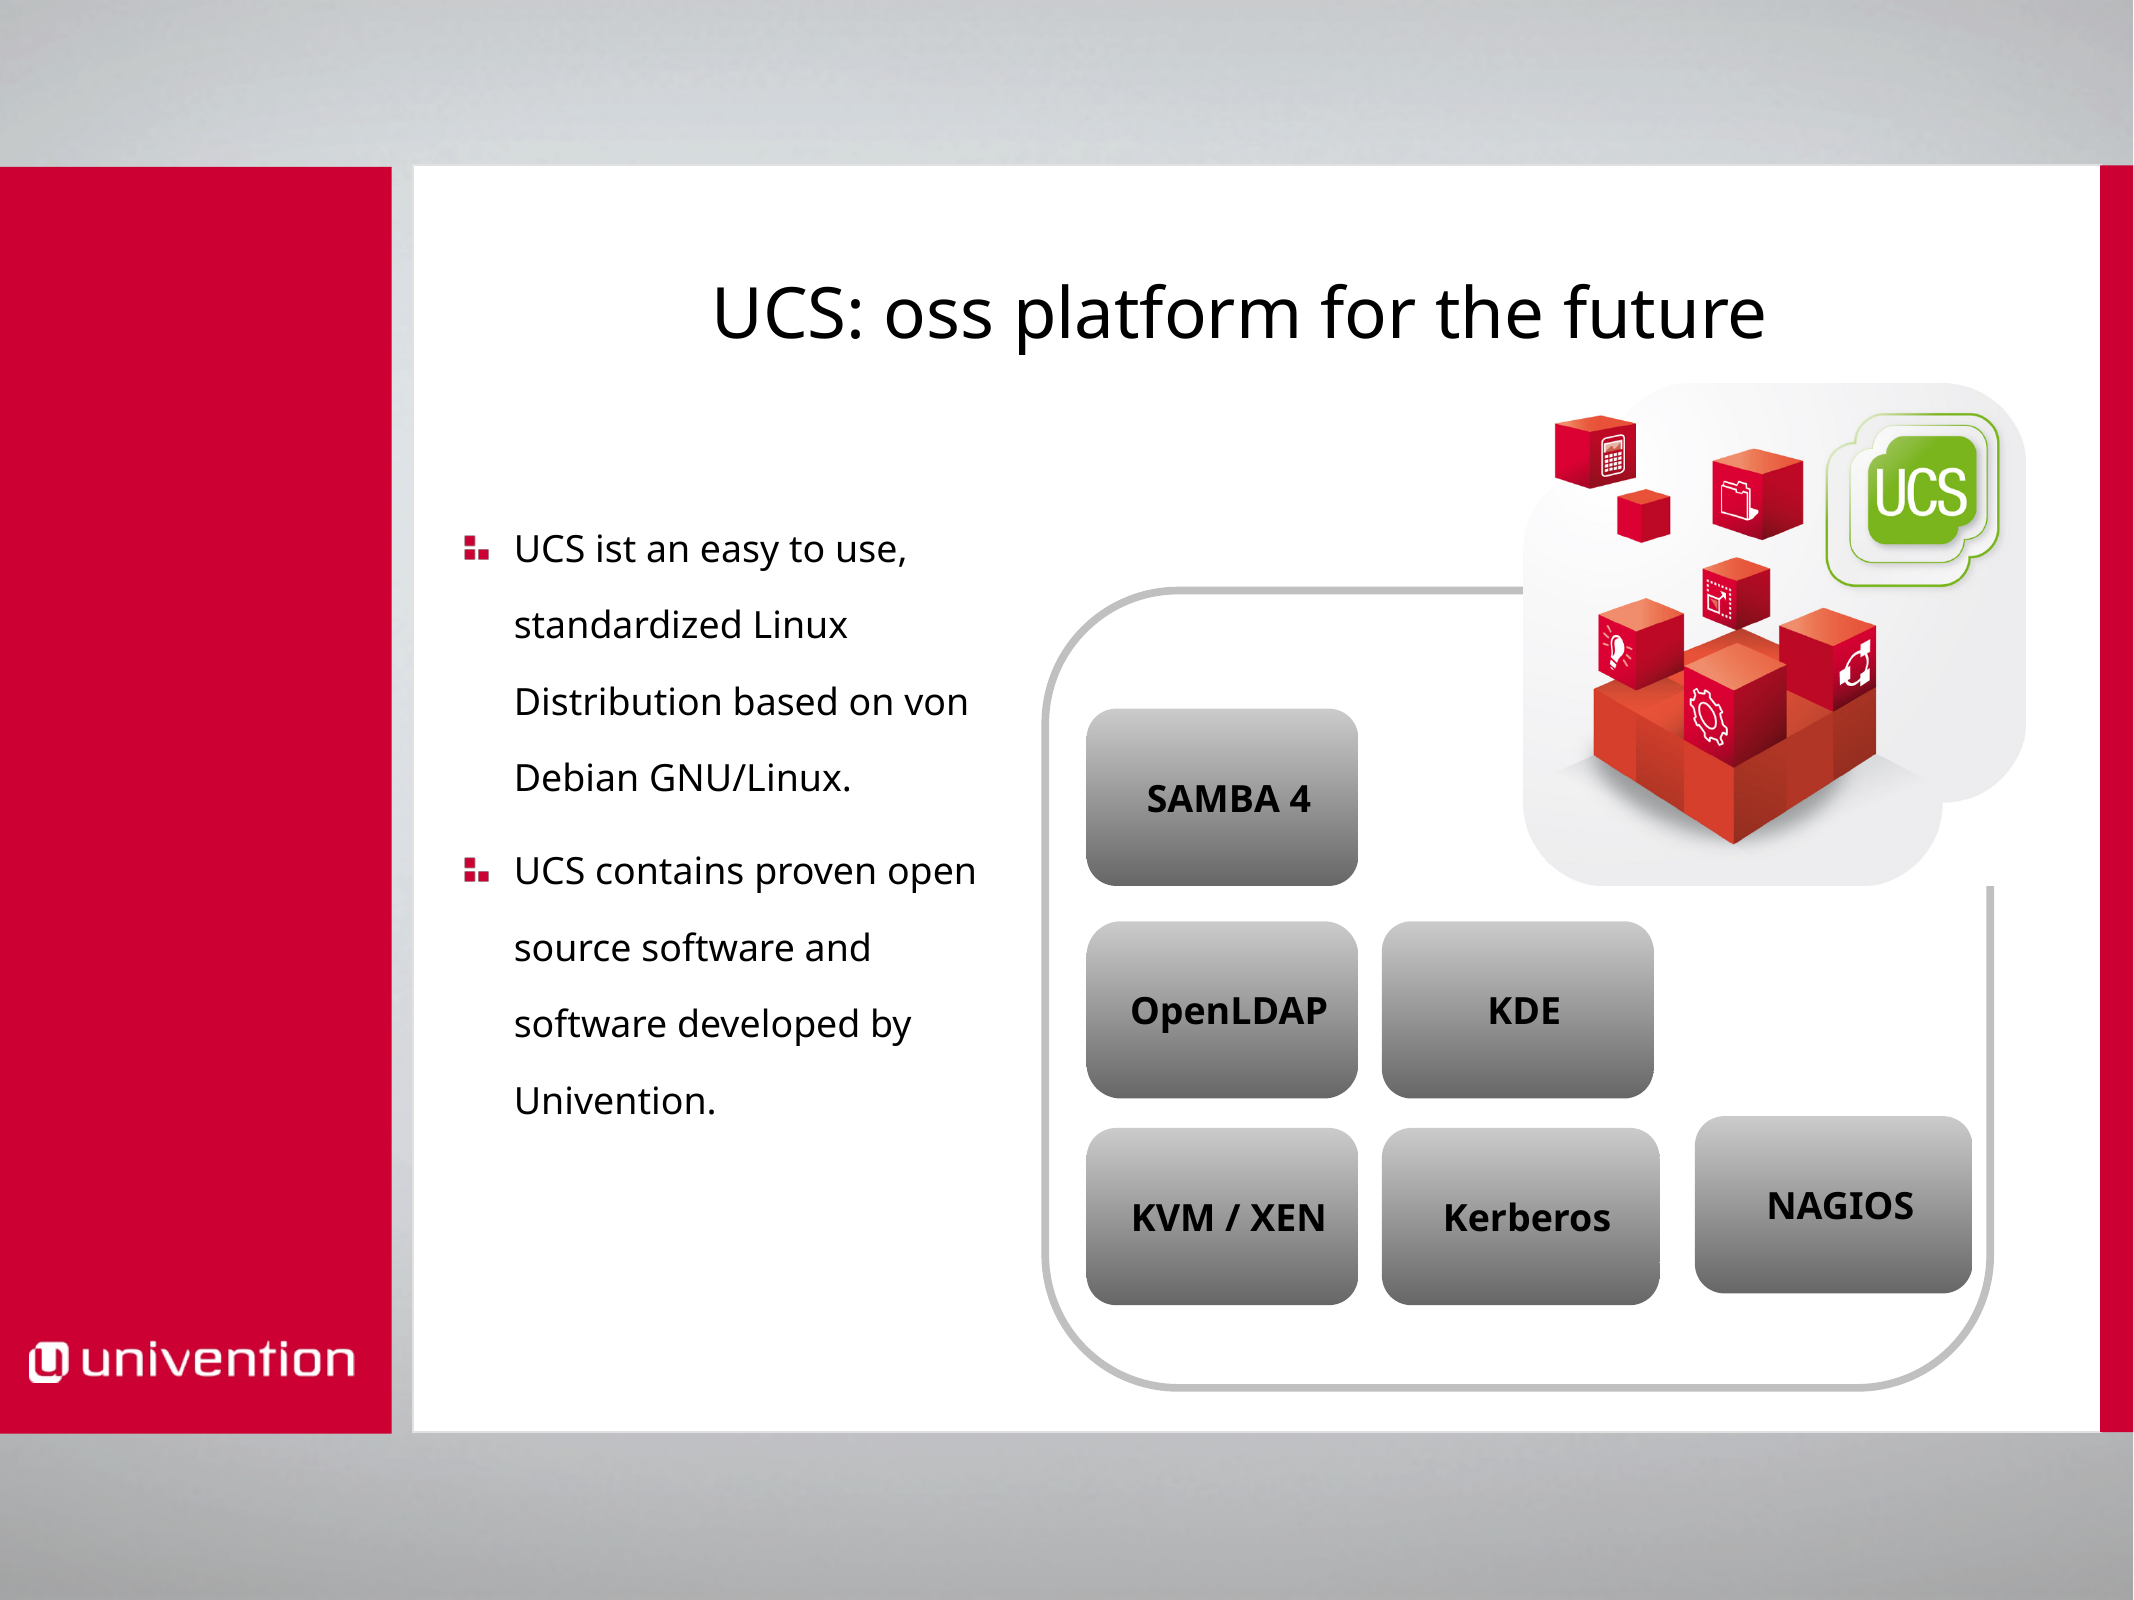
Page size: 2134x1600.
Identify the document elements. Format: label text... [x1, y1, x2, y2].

picture [29, 1340, 355, 1383]
text_box SAMBA 4 [1086, 708, 1359, 886]
picture [0, 0, 2134, 1600]
text_box Kerberos [1381, 1127, 1660, 1306]
text_box KDE [1381, 921, 1654, 1099]
text_box NAGIOS [1694, 1116, 1973, 1294]
text_box KVM / XEN [1086, 1127, 1359, 1306]
list UCS ist an easy to use, standardized Linux Distribution based on von Debian GNU/Linux. UCS contains proven open source software and software developed by Univention. [442, 496, 1004, 1034]
title UCS: oss platform for the future [472, 236, 2008, 384]
text_box OpenLDAP [1086, 921, 1359, 1099]
picture [1523, 383, 2026, 886]
